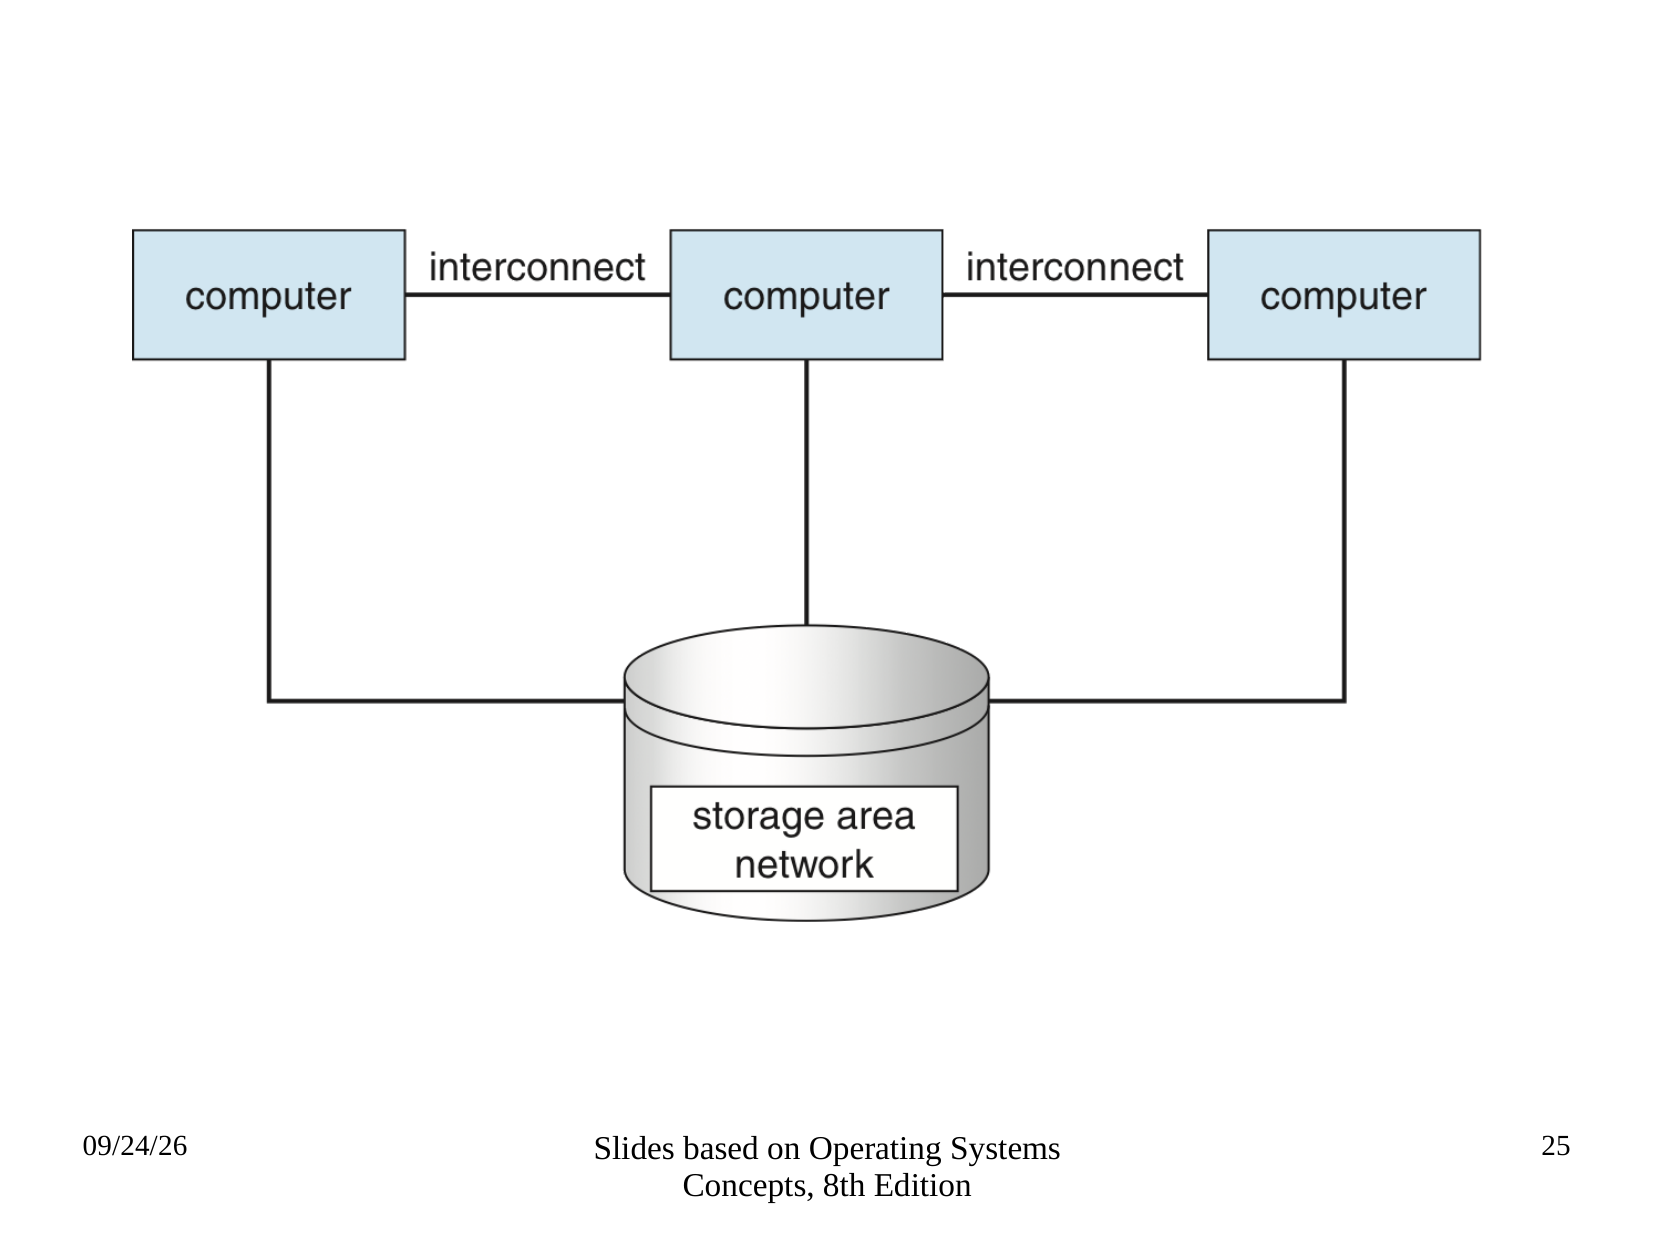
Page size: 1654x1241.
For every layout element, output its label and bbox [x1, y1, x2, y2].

text_box [132, 202, 1483, 946]
